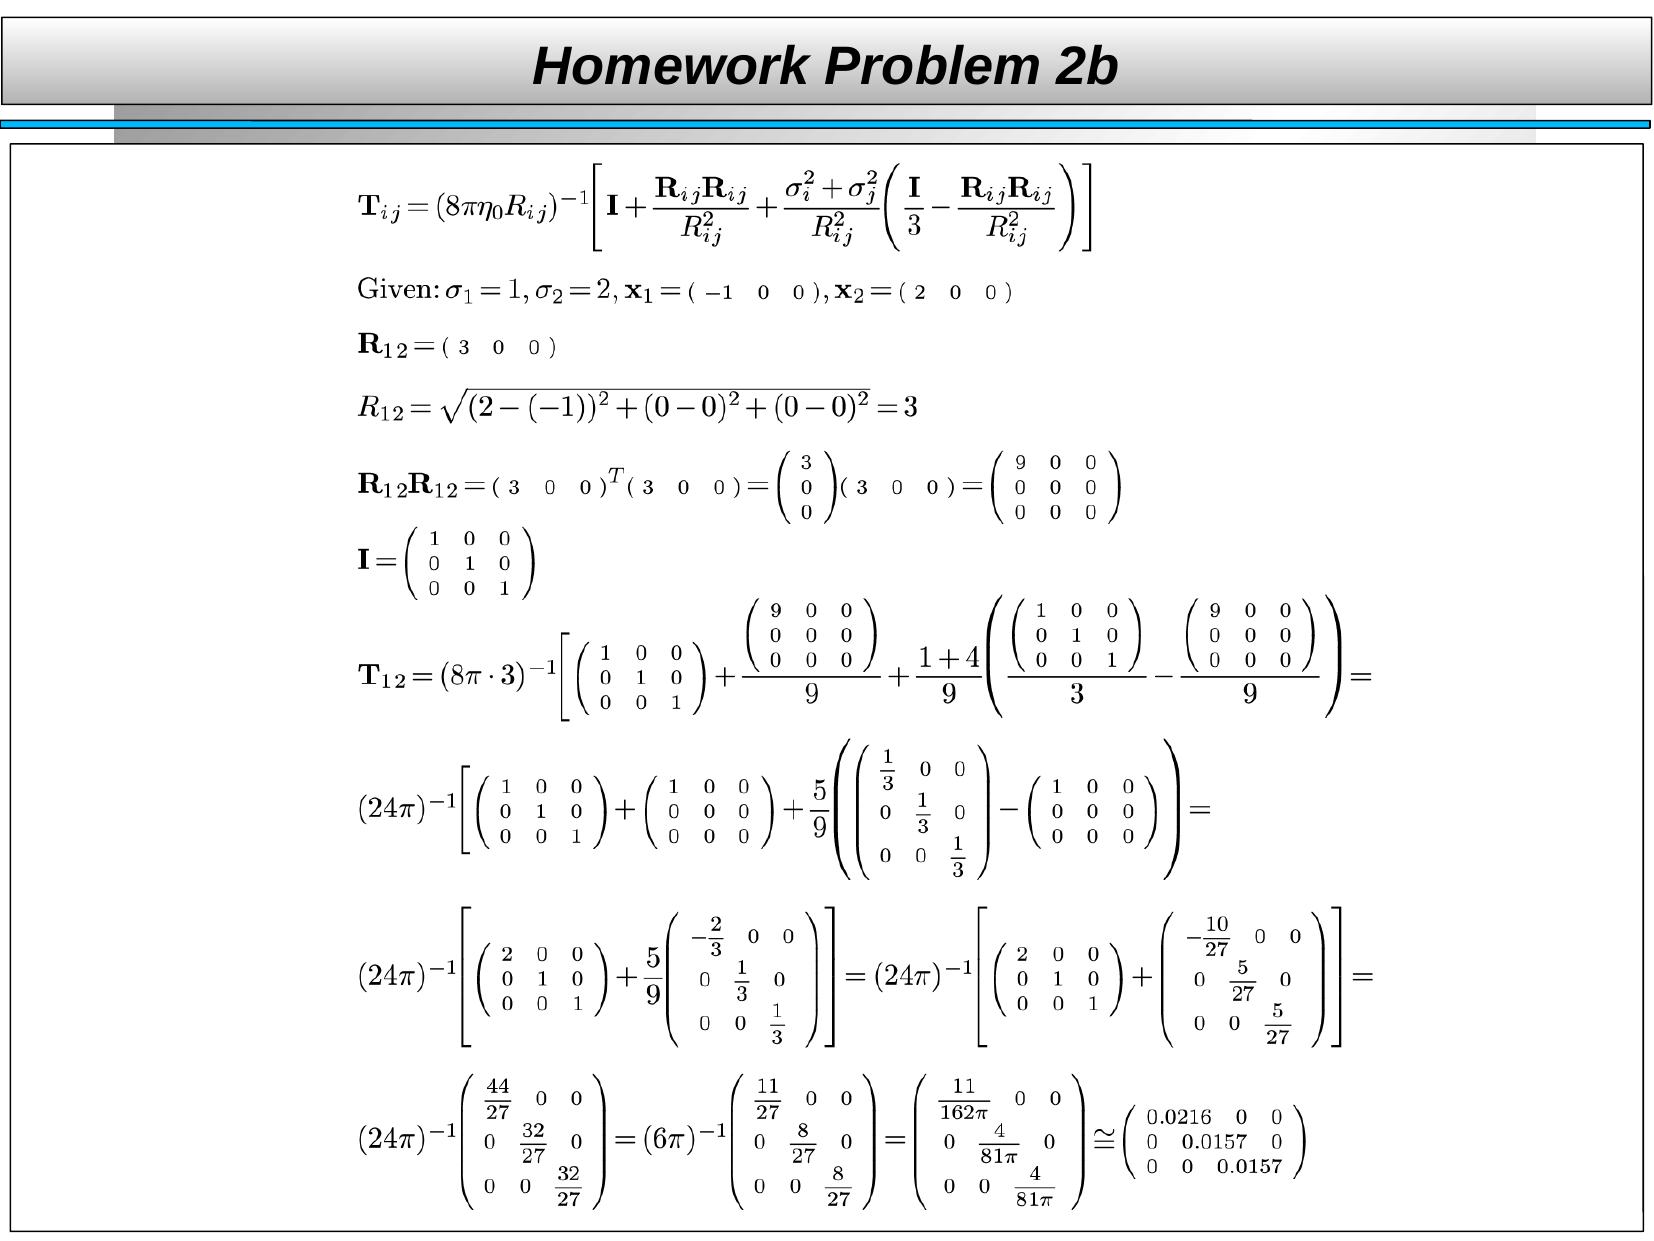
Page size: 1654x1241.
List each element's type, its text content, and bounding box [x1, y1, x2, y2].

text_box [0, 120, 1651, 129]
text_box Homework Problem 2b [1, 17, 1652, 105]
picture [330, 149, 1411, 1234]
